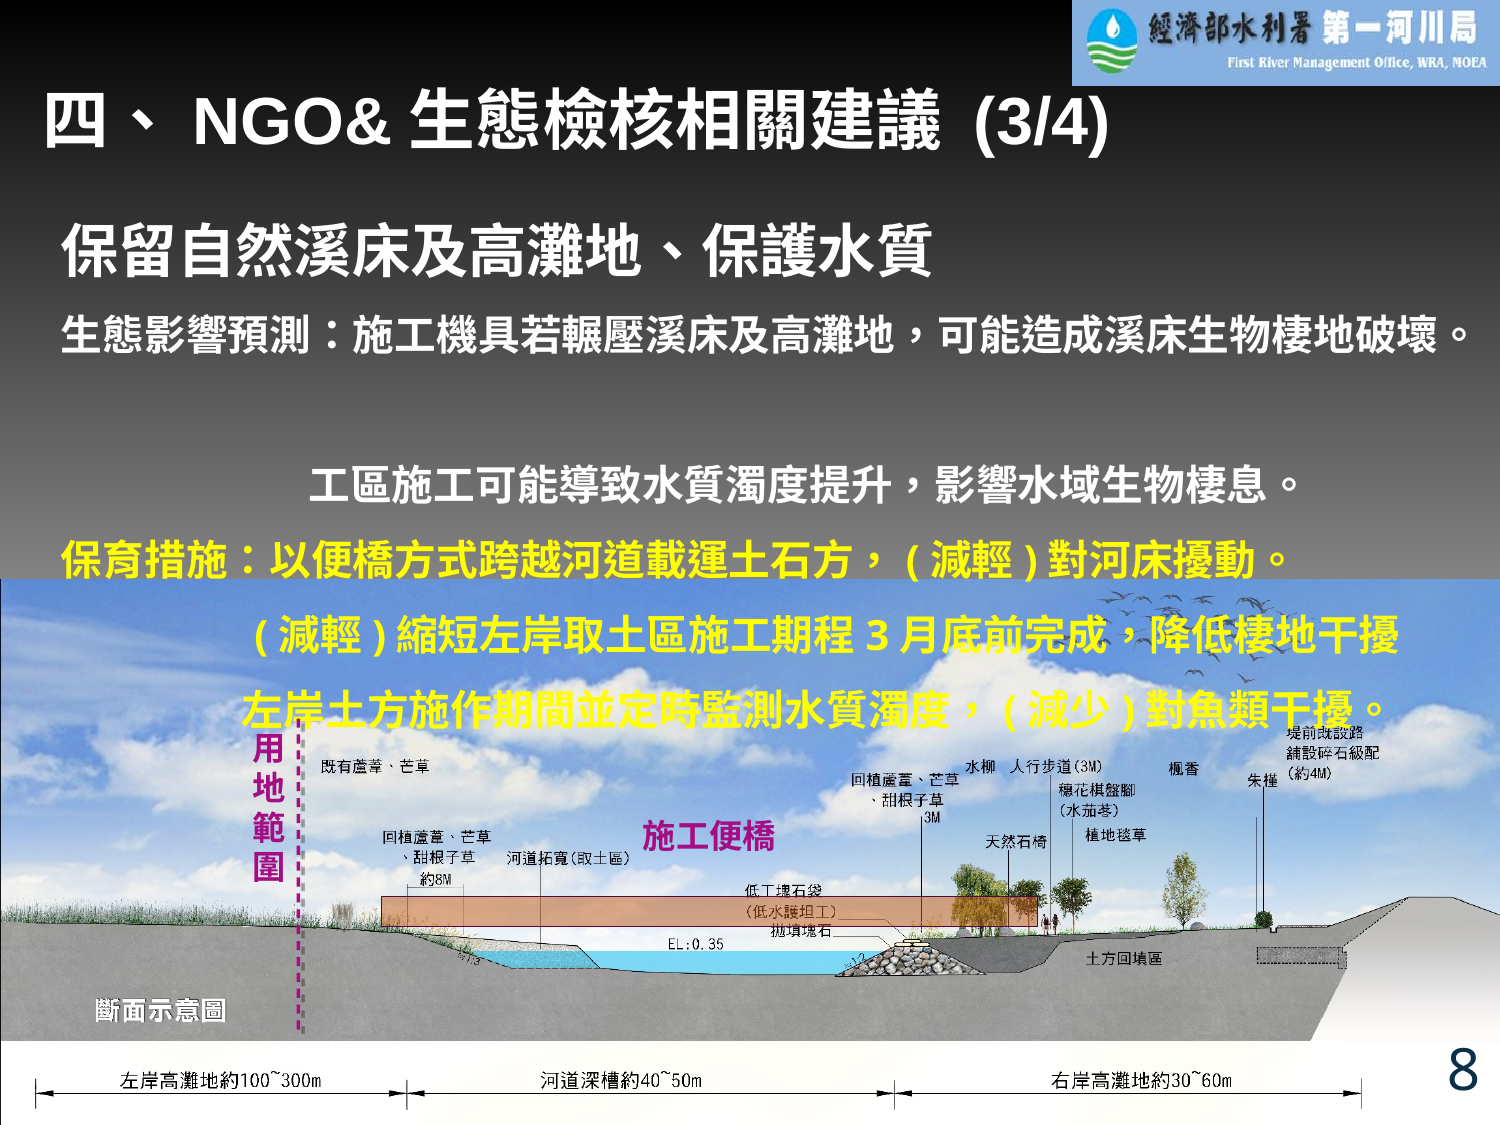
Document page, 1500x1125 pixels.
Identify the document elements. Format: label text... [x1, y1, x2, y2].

text_box 四、NGO&生態檢核相關建議 (3/4) [27, 70, 1144, 166]
text_box 保留自然溪床及高灘地、保護水質 生態影響預測：施工機具若輾壓溪床及高灘地，可能造成溪床生物棲地破壞。 工區施工可能導致水質濁度提升，影響水域生物棲息。 保育措施：以便橋方式跨越河道載運土石方，(減輕)對河床擾動。 (減輕)縮短左岸取土區施工期程3月底前完成，降低棲地干擾 左岸土方施作期間並定時監測水質濁度，(減少)對魚類干擾。 [46, 171, 1496, 847]
picture [1072, 0, 1500, 86]
slide_number <編號> [1354, 1008, 1496, 1119]
text_box 施工便橋 [603, 798, 815, 873]
text_box [381, 896, 1038, 927]
text_box 用地範圍 [237, 715, 299, 898]
picture [0, 579, 1500, 1125]
